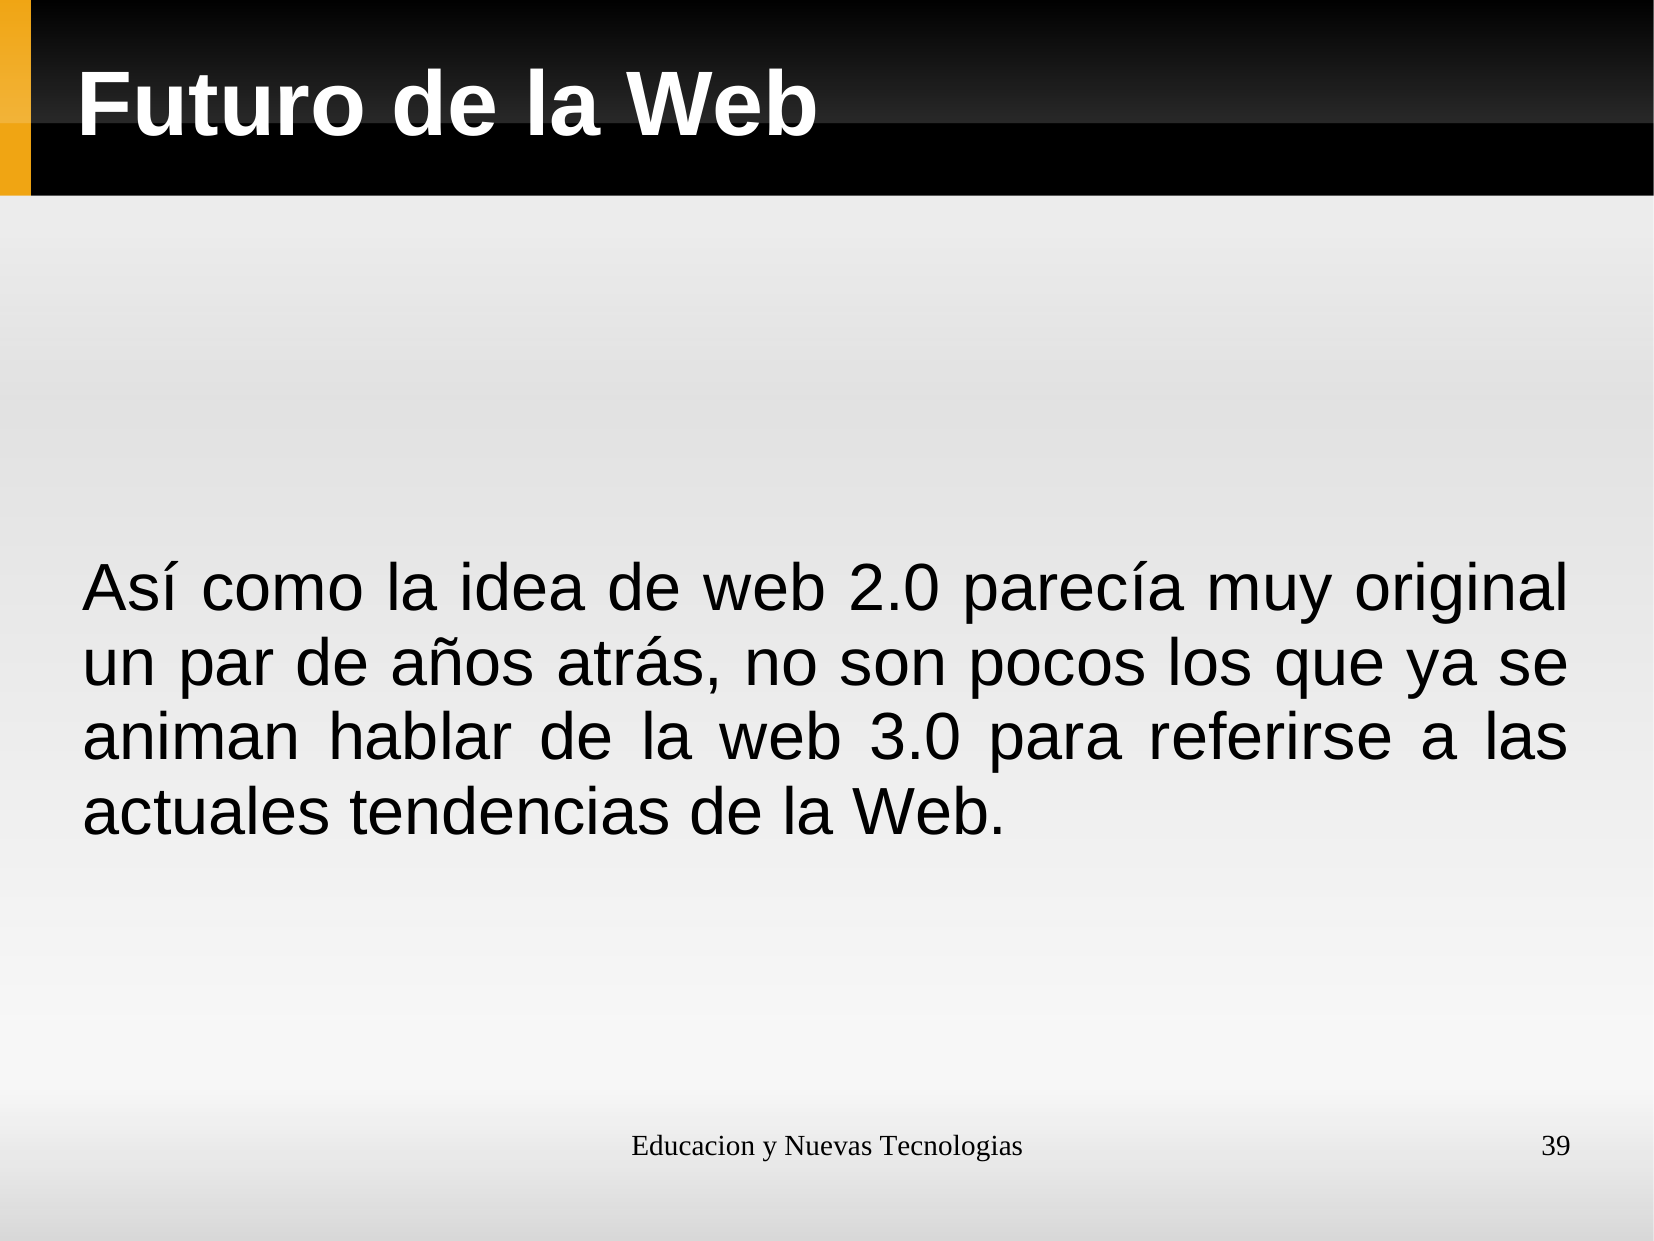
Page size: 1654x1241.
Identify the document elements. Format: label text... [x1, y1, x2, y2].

picture [0, 0, 1654, 1241]
title Futuro de la Web [76, 0, 1565, 208]
subtitle Así como la idea de web 2.0 parecía muy original un par de años atrás, no son pocos los que ya se animan hablar de la web 3.0 para referirse a las actuales tendencias de la Web. [82, 297, 1571, 1102]
